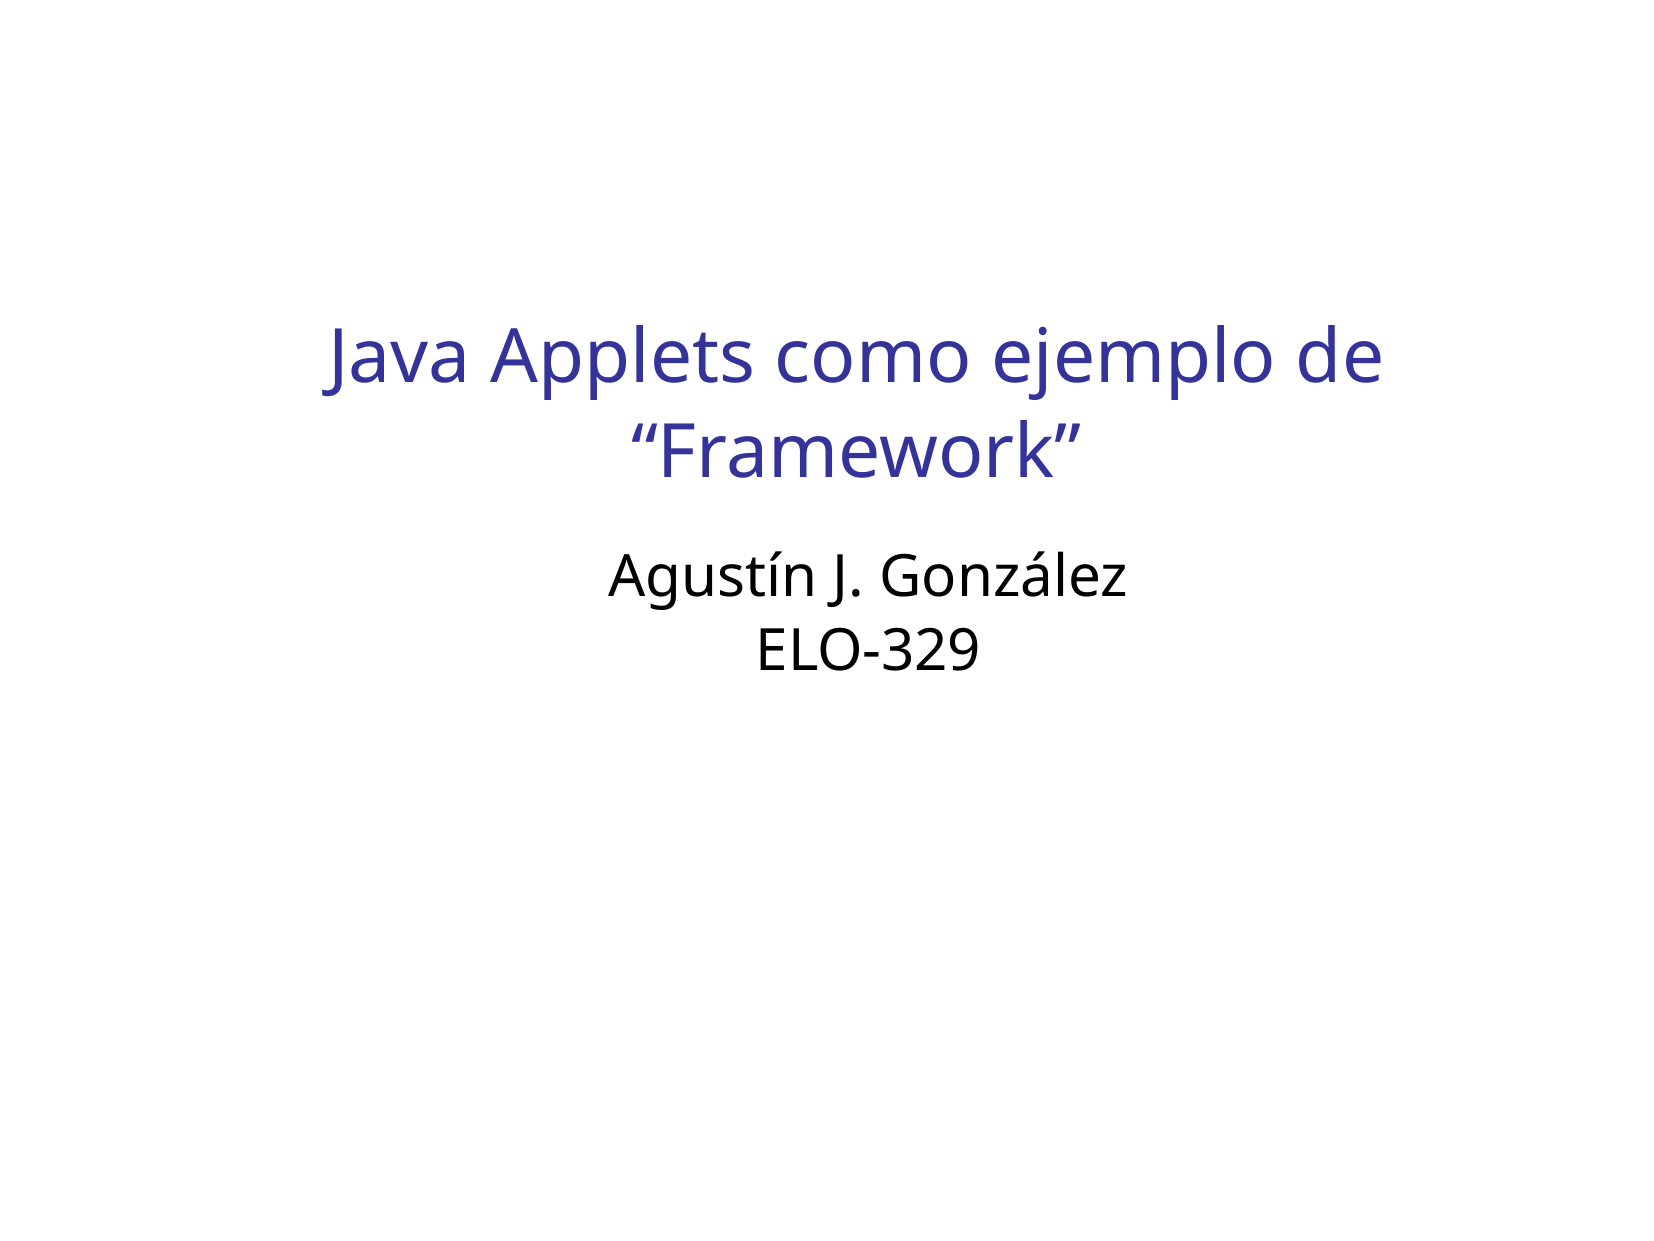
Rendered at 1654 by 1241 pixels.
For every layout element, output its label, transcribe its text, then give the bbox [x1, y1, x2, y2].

subtitle Agustín J. González ELO-329 [86, 487, 1576, 736]
title Java Applets como ejemplo de “Framework” [112, 332, 1601, 471]
